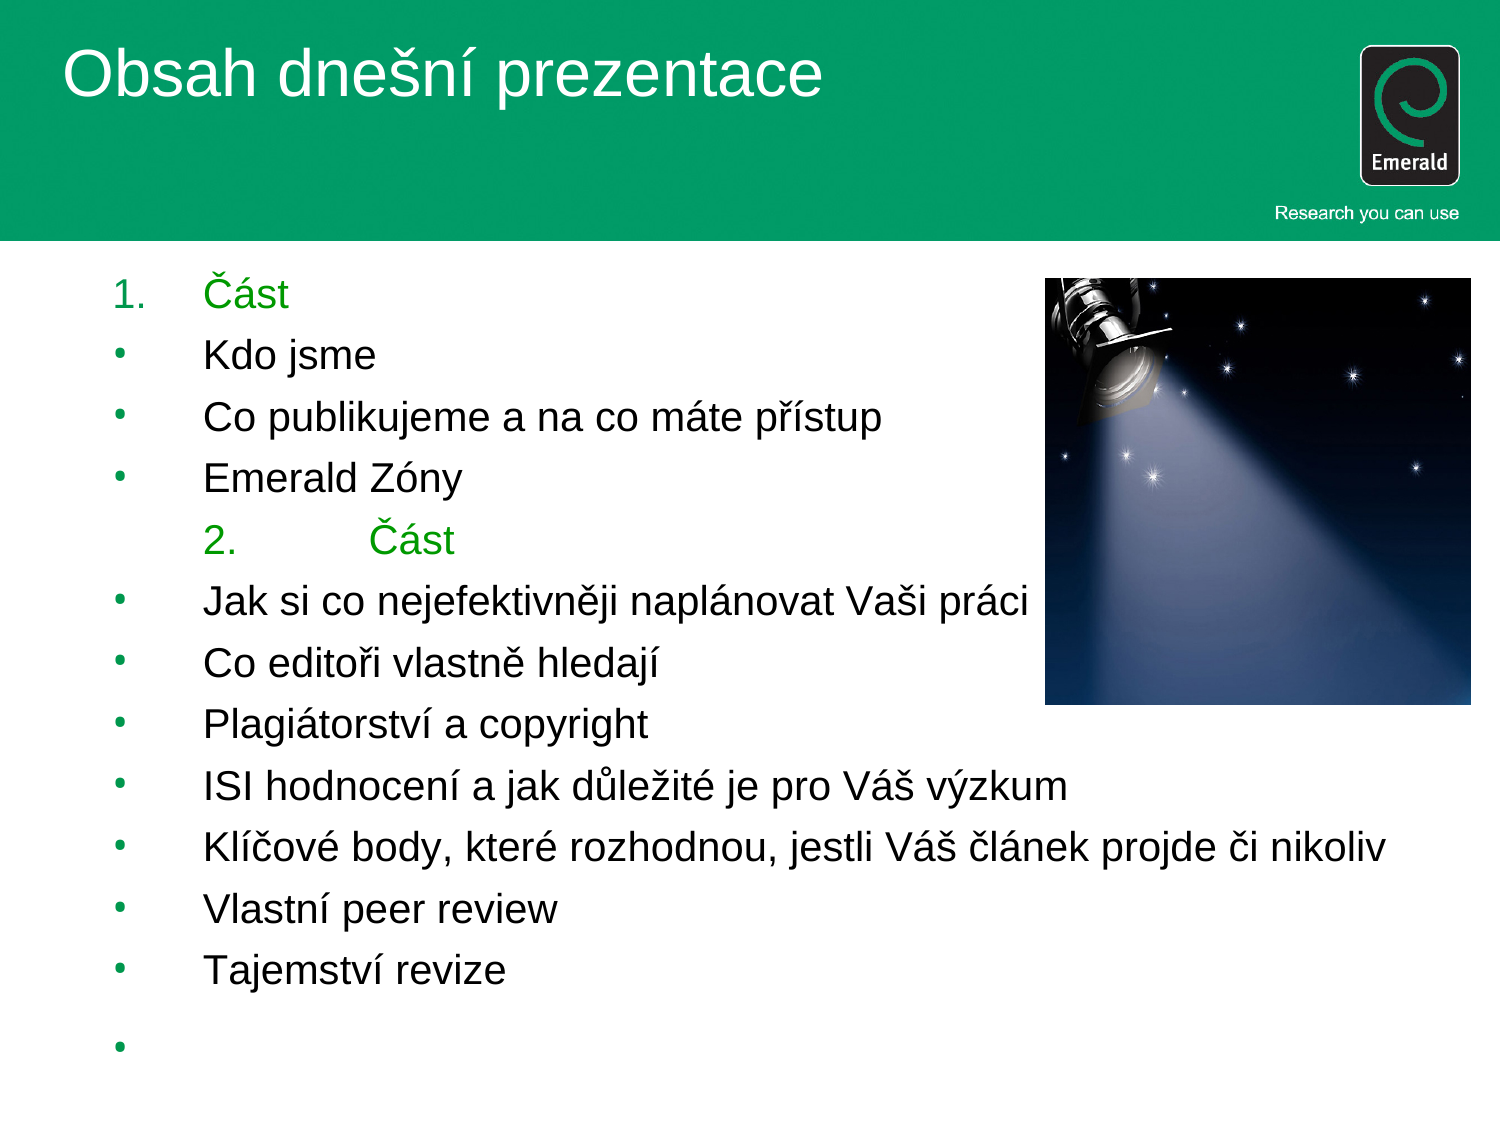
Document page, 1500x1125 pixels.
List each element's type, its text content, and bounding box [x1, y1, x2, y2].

title Obsah dnešní prezentace [62, 38, 1250, 220]
picture [1045, 278, 1471, 705]
list Část Kdo jsme Co publikujeme a na co máte přístup Emerald Zóny 2. Část Jak si co nejefektivněji naplánovat Vaši práci Co editoři vlastně hledají Plagiátorství a copyright ISI hodnocení a jak důležité je pro Váš výzkum Klíčové body, které rozhodnou, jestli Váš článek projde či nikoliv Vlastní peer review Tajemství revize [112, 278, 1438, 1047]
